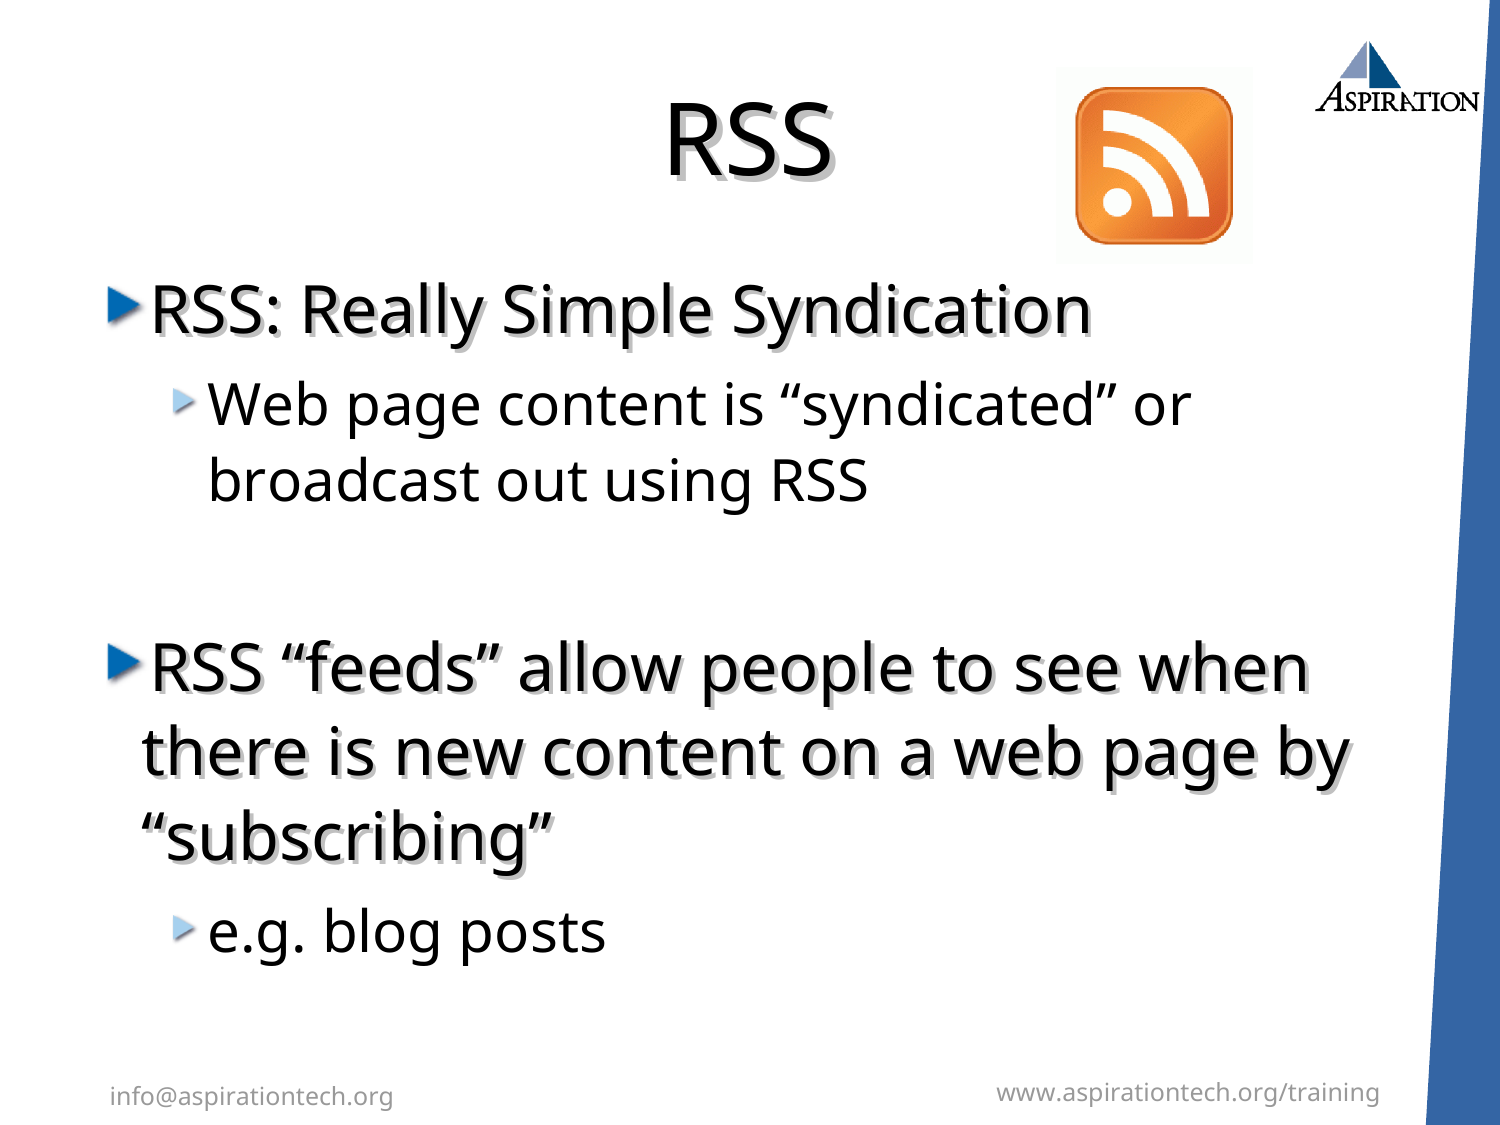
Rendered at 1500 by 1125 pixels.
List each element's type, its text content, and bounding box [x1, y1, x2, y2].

picture [1448, 41, 1480, 120]
title RSS [49, 37, 1448, 224]
picture [1056, 67, 1253, 265]
list RSS: Really Simple Syndication Web page content is “syndicated” or broadcast out using RSS RSS “feeds” allow people to see when there is new content on a web page by “subscribing” e.g. blog posts [49, 262, 1448, 964]
